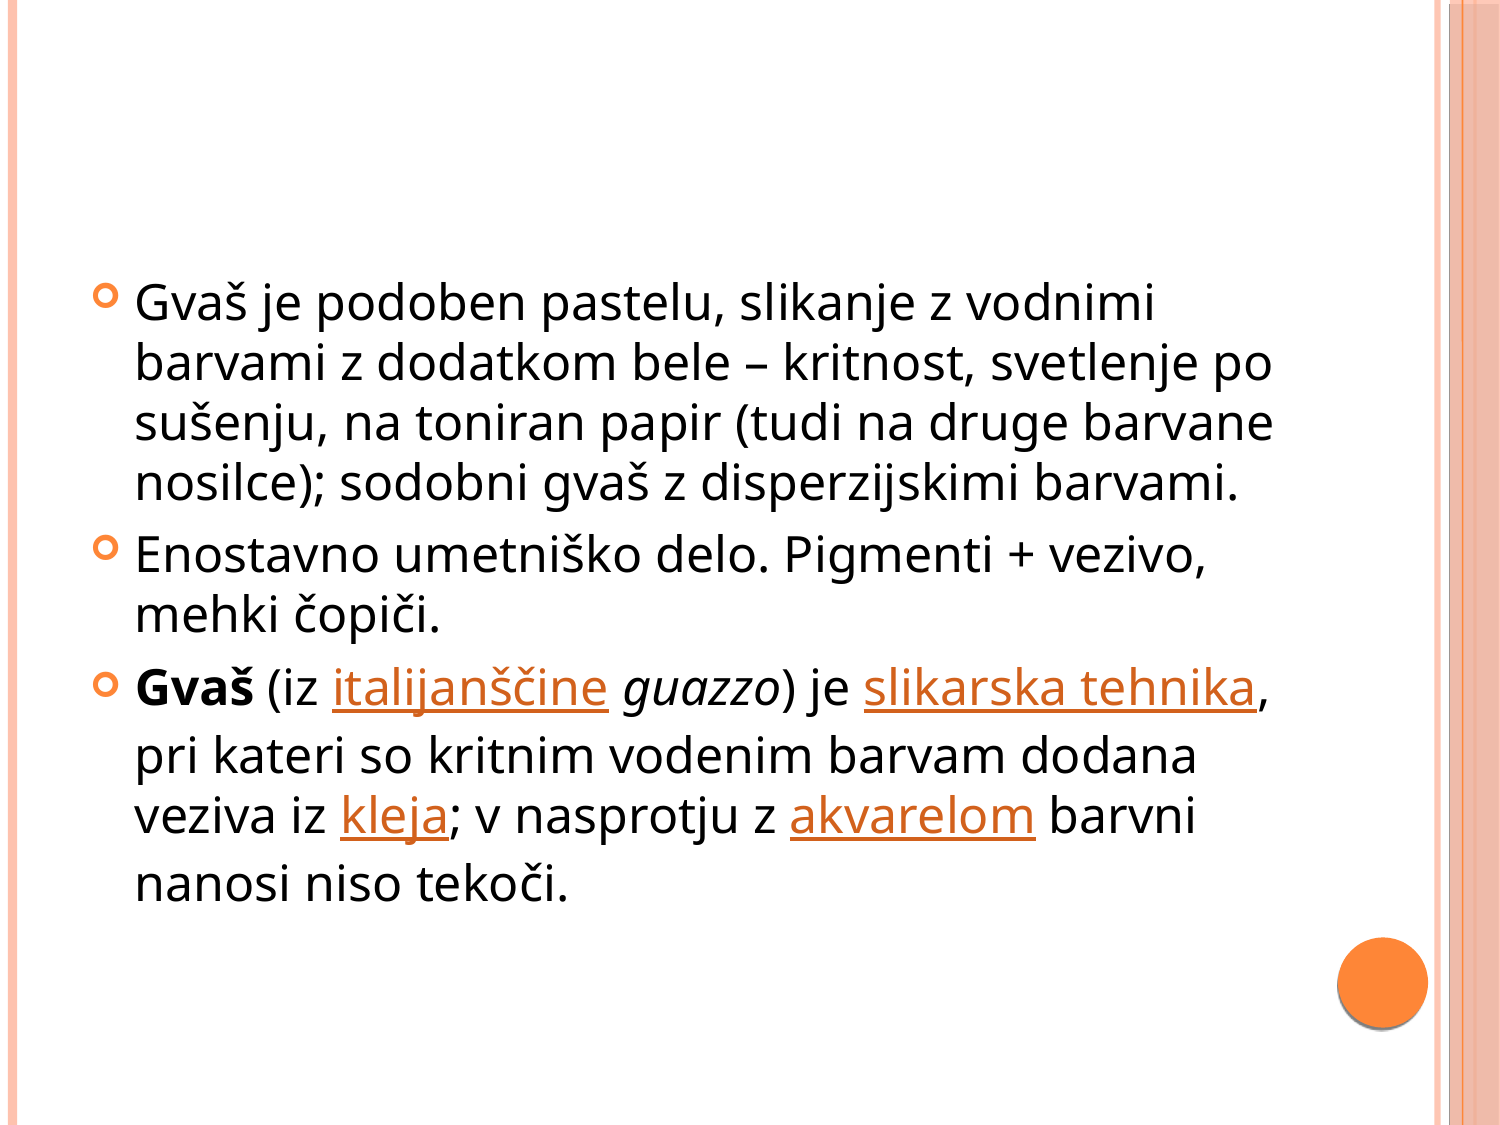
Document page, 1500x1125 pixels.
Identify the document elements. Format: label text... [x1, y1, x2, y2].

list Gvaš je podoben pastelu, slikanje z vodnimi barvami z dodatkom bele – kritnost, svetlenje po sušenju, na toniran papir (tudi na druge barvane nosilce); sodobni gvaš z disperzijskimi barvami. Enostavno umetniško delo. Pigmenti + vezivo, mehki čopiči. Gvaš (iz italijanščine guazzo) je slikarska tehnika, pri kateri so kritnim vodenim barvam dodana veziva iz kleja; v nasprotju z akvarelom barvni nanosi niso tekoči. [75, 262, 1300, 1062]
